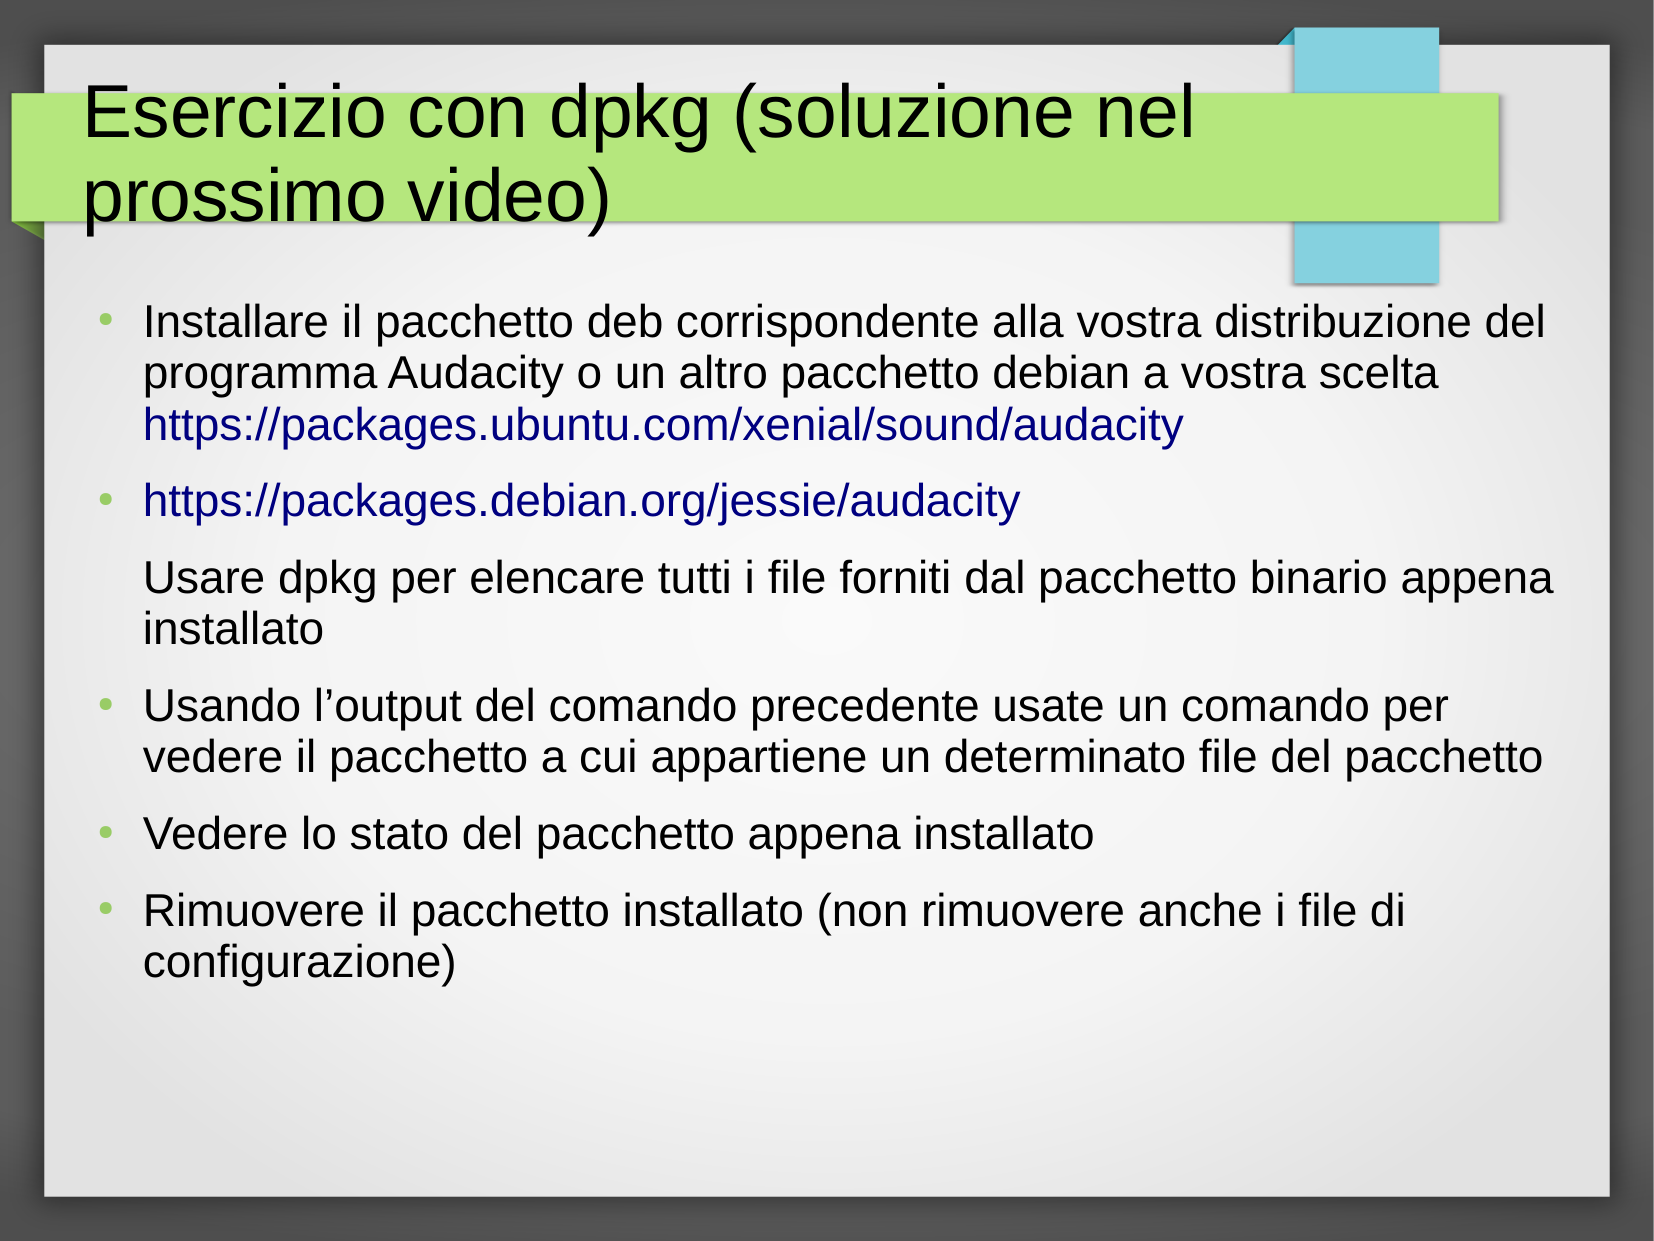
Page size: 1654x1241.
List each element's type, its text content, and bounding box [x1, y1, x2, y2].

picture [0, 0, 1654, 1241]
list Installare il pacchetto deb corrispondente alla vostra distribuzione del programma Audacity o un altro pacchetto debian a vostra scelta https://packages.ubuntu.com/xenial/sound/audacity https://packages.debian.org/jessie/audacity Usare dpkg per elencare tutti i file forniti dal pacchetto binario appena installato Usando l’output del comando precedente usate un comando per vedere il pacchetto a cui appartiene un determinato file del pacchetto Vedere lo stato del pacchetto appena installato Rimuovere il pacchetto installato (non rimuovere anche i file di configurazione) [82, 295, 1571, 1015]
title Esercizio con dpkg (soluzione nel prossimo video) [82, 69, 1264, 238]
